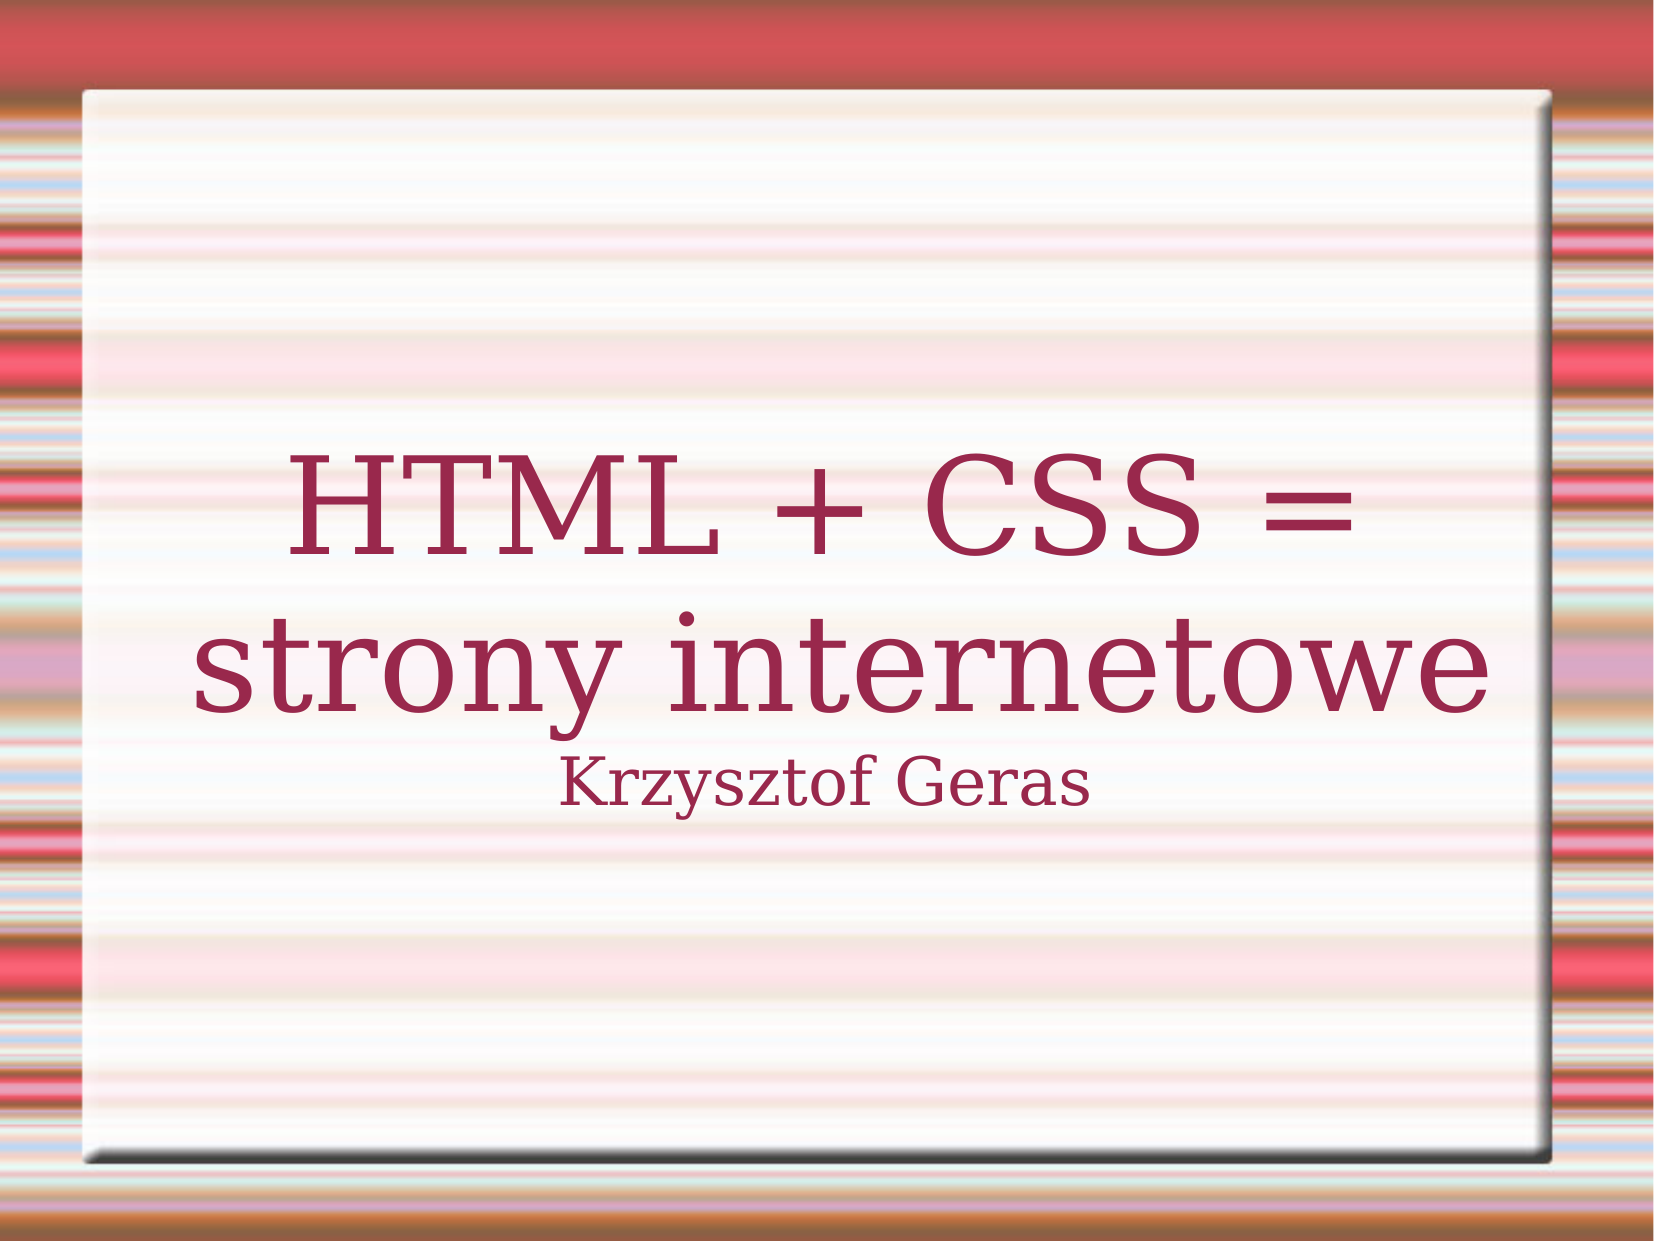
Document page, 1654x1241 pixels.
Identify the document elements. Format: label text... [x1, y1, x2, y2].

text_box HTML + CSS = strony internetowe Krzysztof Geras [134, 118, 1516, 1133]
picture [0, 0, 1654, 1241]
